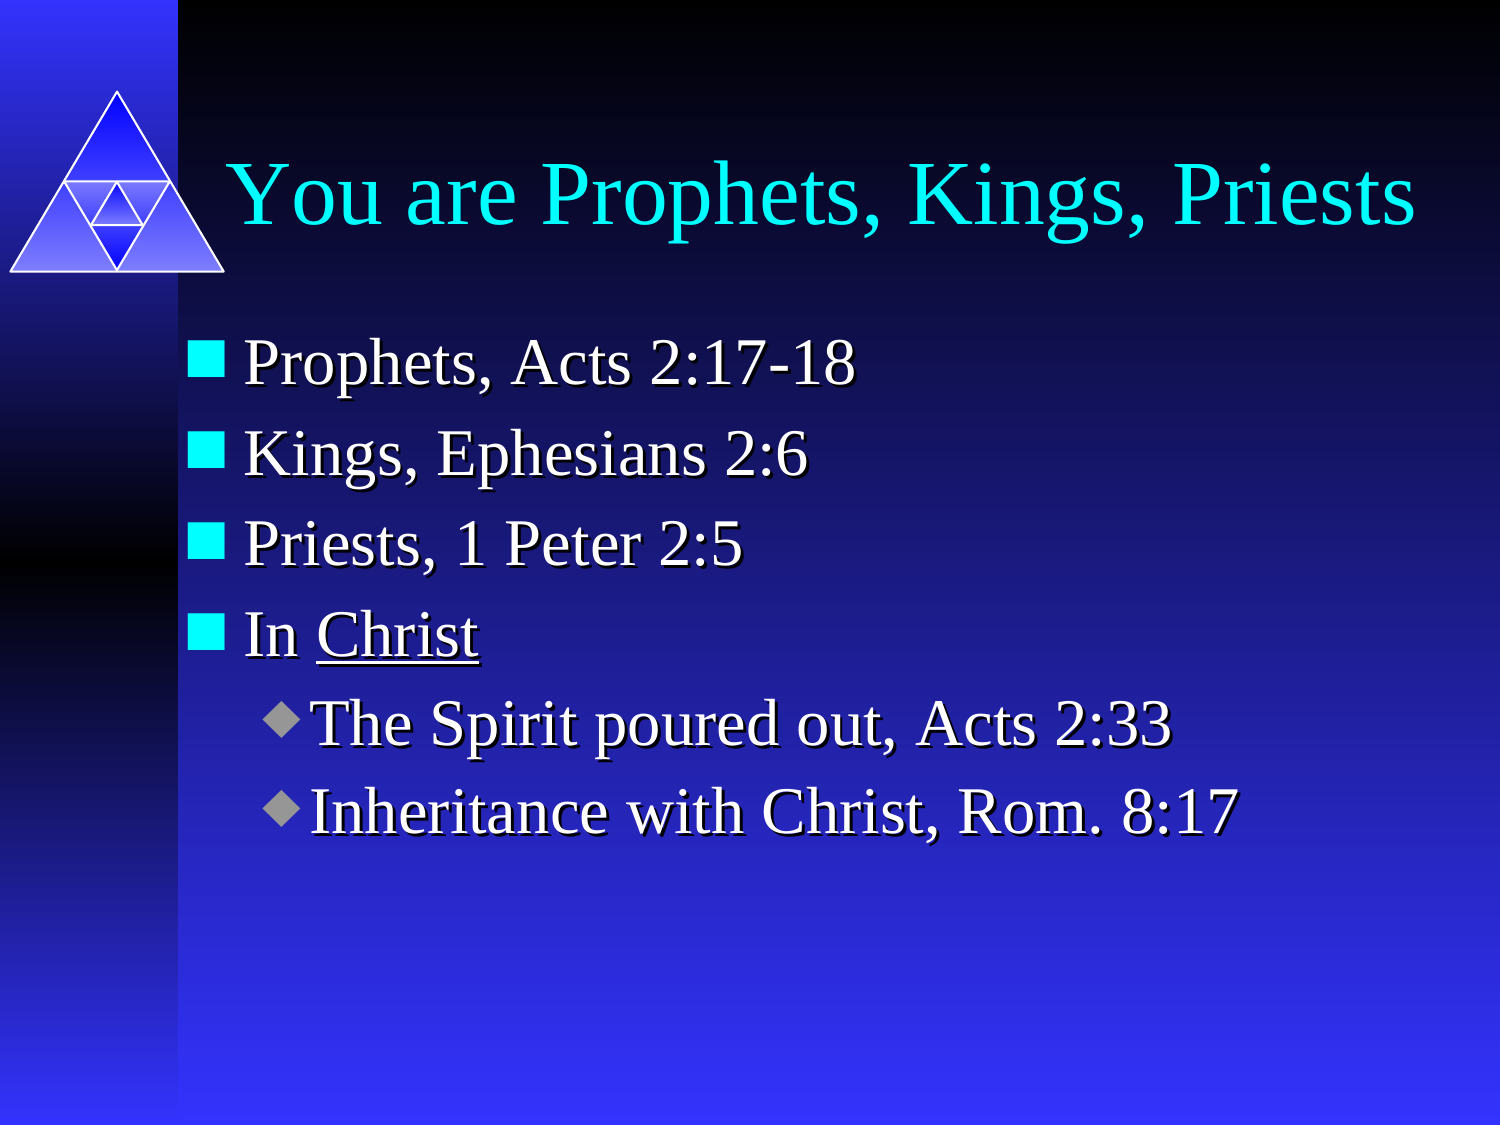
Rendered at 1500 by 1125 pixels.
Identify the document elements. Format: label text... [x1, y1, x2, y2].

title You are Prophets, Kings, Priests [225, 99, 1463, 288]
list Prophets, Acts 2:17-18 Kings, Ephesians 2:6 Priests, 1 Peter 2:5 In Christ The Spirit poured out, Acts 2:33 Inheritance with Christ, Rom. 8:17 [187, 324, 1463, 1000]
